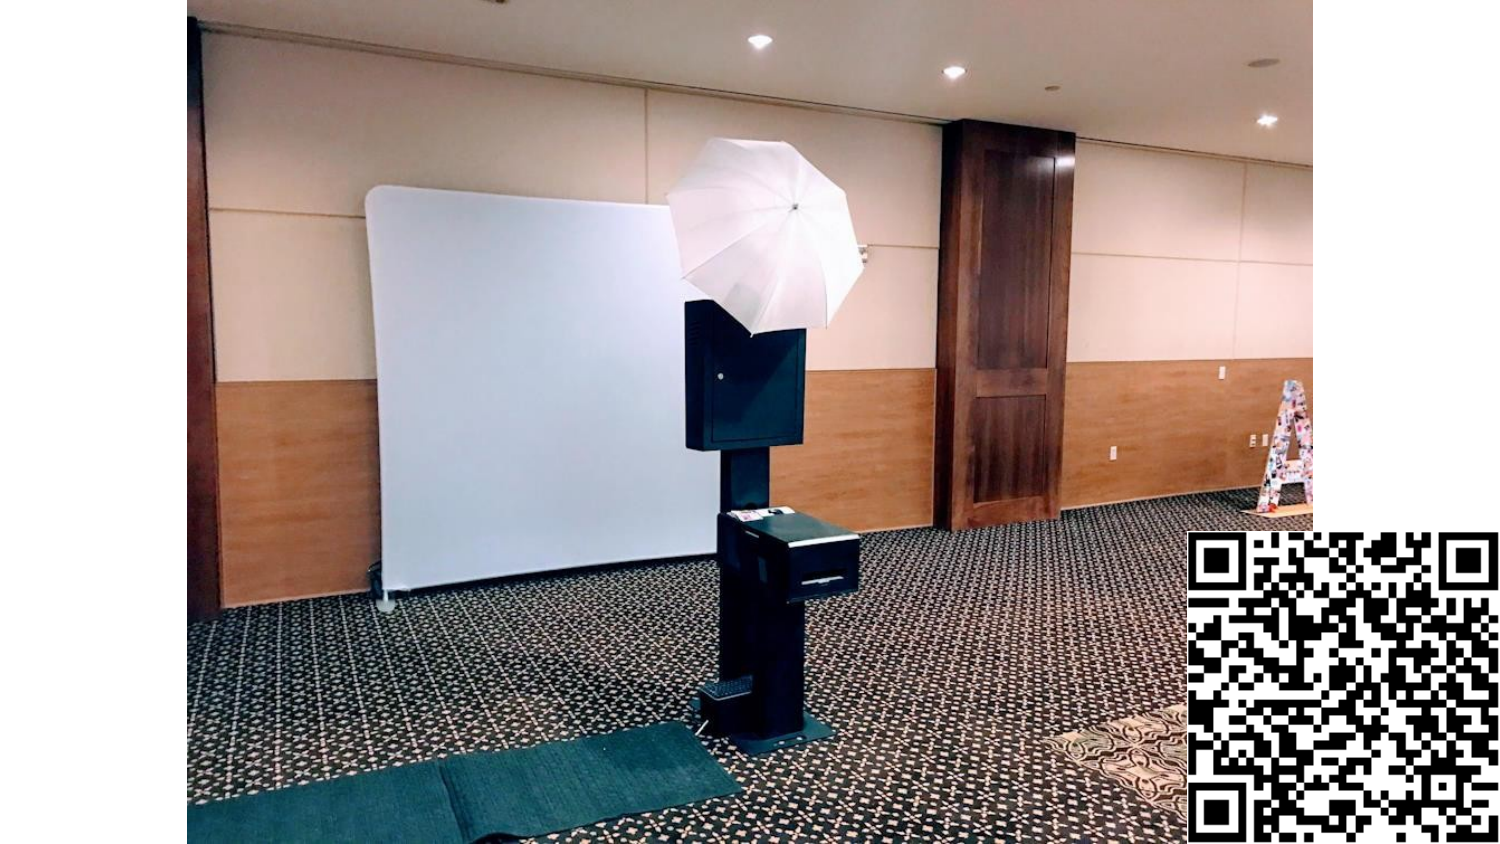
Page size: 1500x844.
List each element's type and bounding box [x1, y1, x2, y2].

picture [455, 804, 460, 816]
picture [187, 0, 1500, 844]
